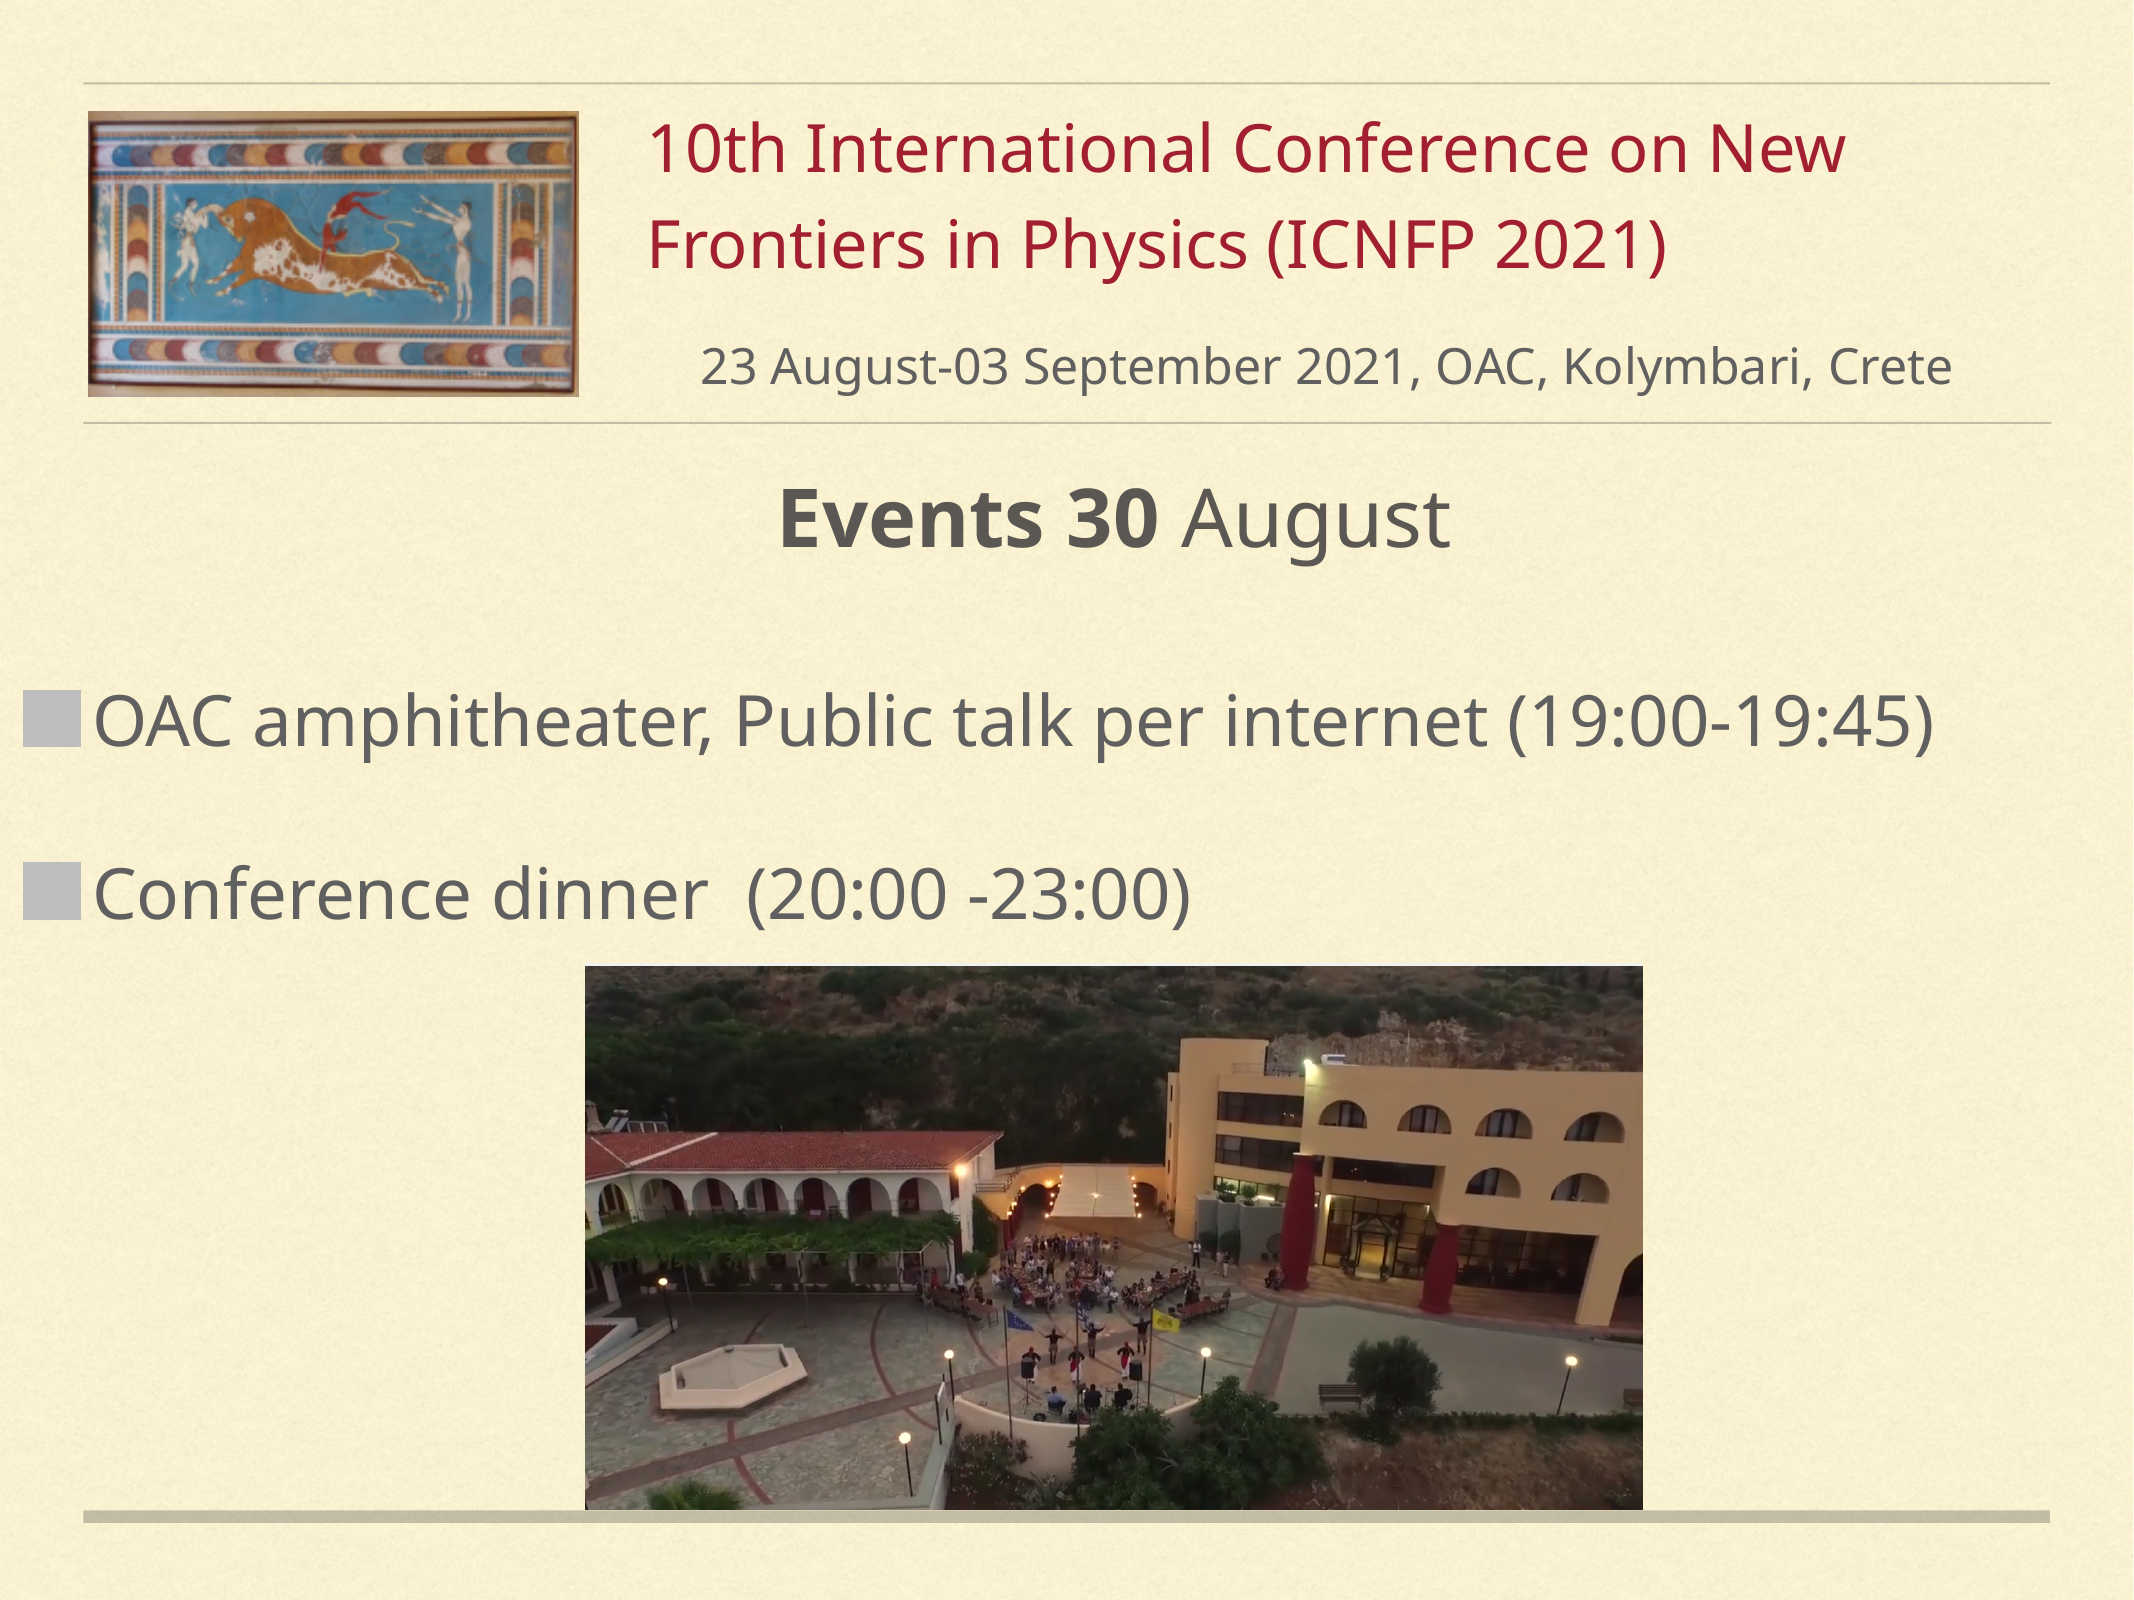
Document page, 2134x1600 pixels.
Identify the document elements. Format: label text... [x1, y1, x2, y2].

title 10th International Conference on New Frontiers in Physics (ICNFP 2021) [638, 66, 2130, 305]
text_box Events 30 August [449, 457, 1801, 572]
text_box 23 August-03 September 2021, OAC, Kolymbari, Crete [520, 326, 2134, 403]
picture [0, 0, 2134, 1600]
list OAC amphitheater, Public talk per internet (19:00-19:45) Conference dinner (20:00 -23:00) [15, 667, 2134, 1495]
